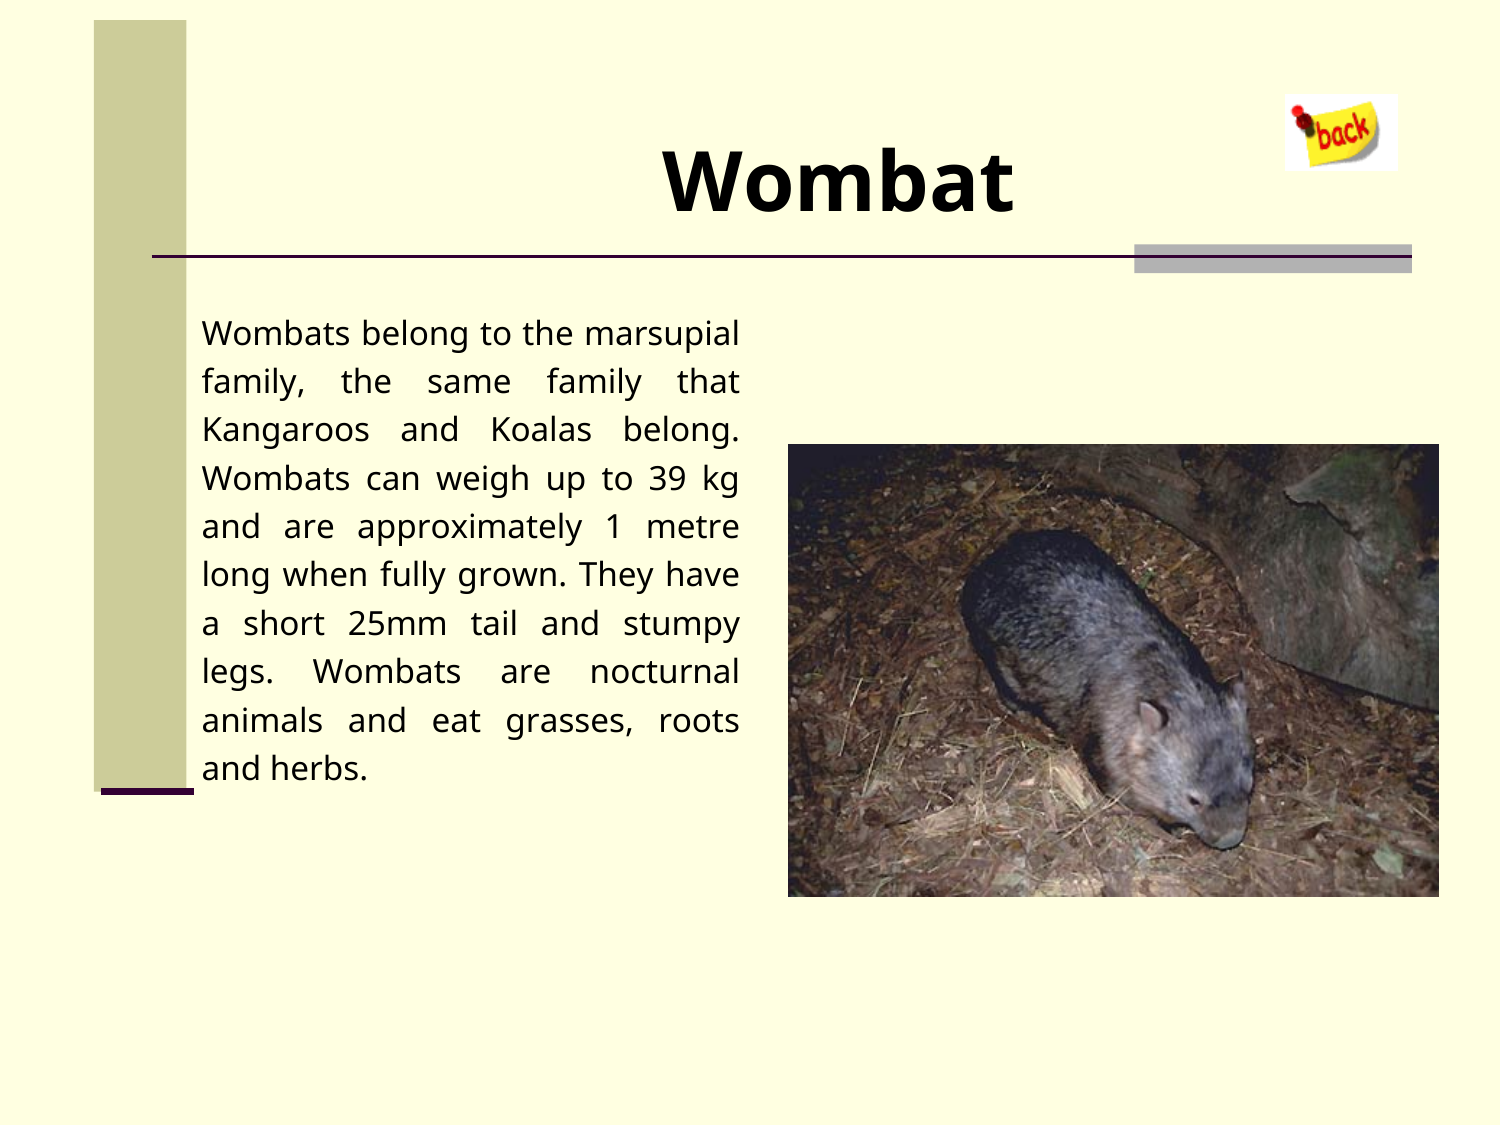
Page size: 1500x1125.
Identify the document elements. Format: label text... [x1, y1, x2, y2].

picture [788, 444, 1439, 897]
text_box Wombats belong to the marsupial family, the same family that Kangaroos and Koalas belong. Wombats can weigh up to 39 kg and are approximately 1 metre long when fully grown. They have a short 25mm tail and stumpy legs. Wombats are nocturnal animals and eat grasses, roots and herbs. [201, 306, 742, 841]
picture [1285, 94, 1398, 171]
text_box Wombat [662, 114, 1048, 232]
